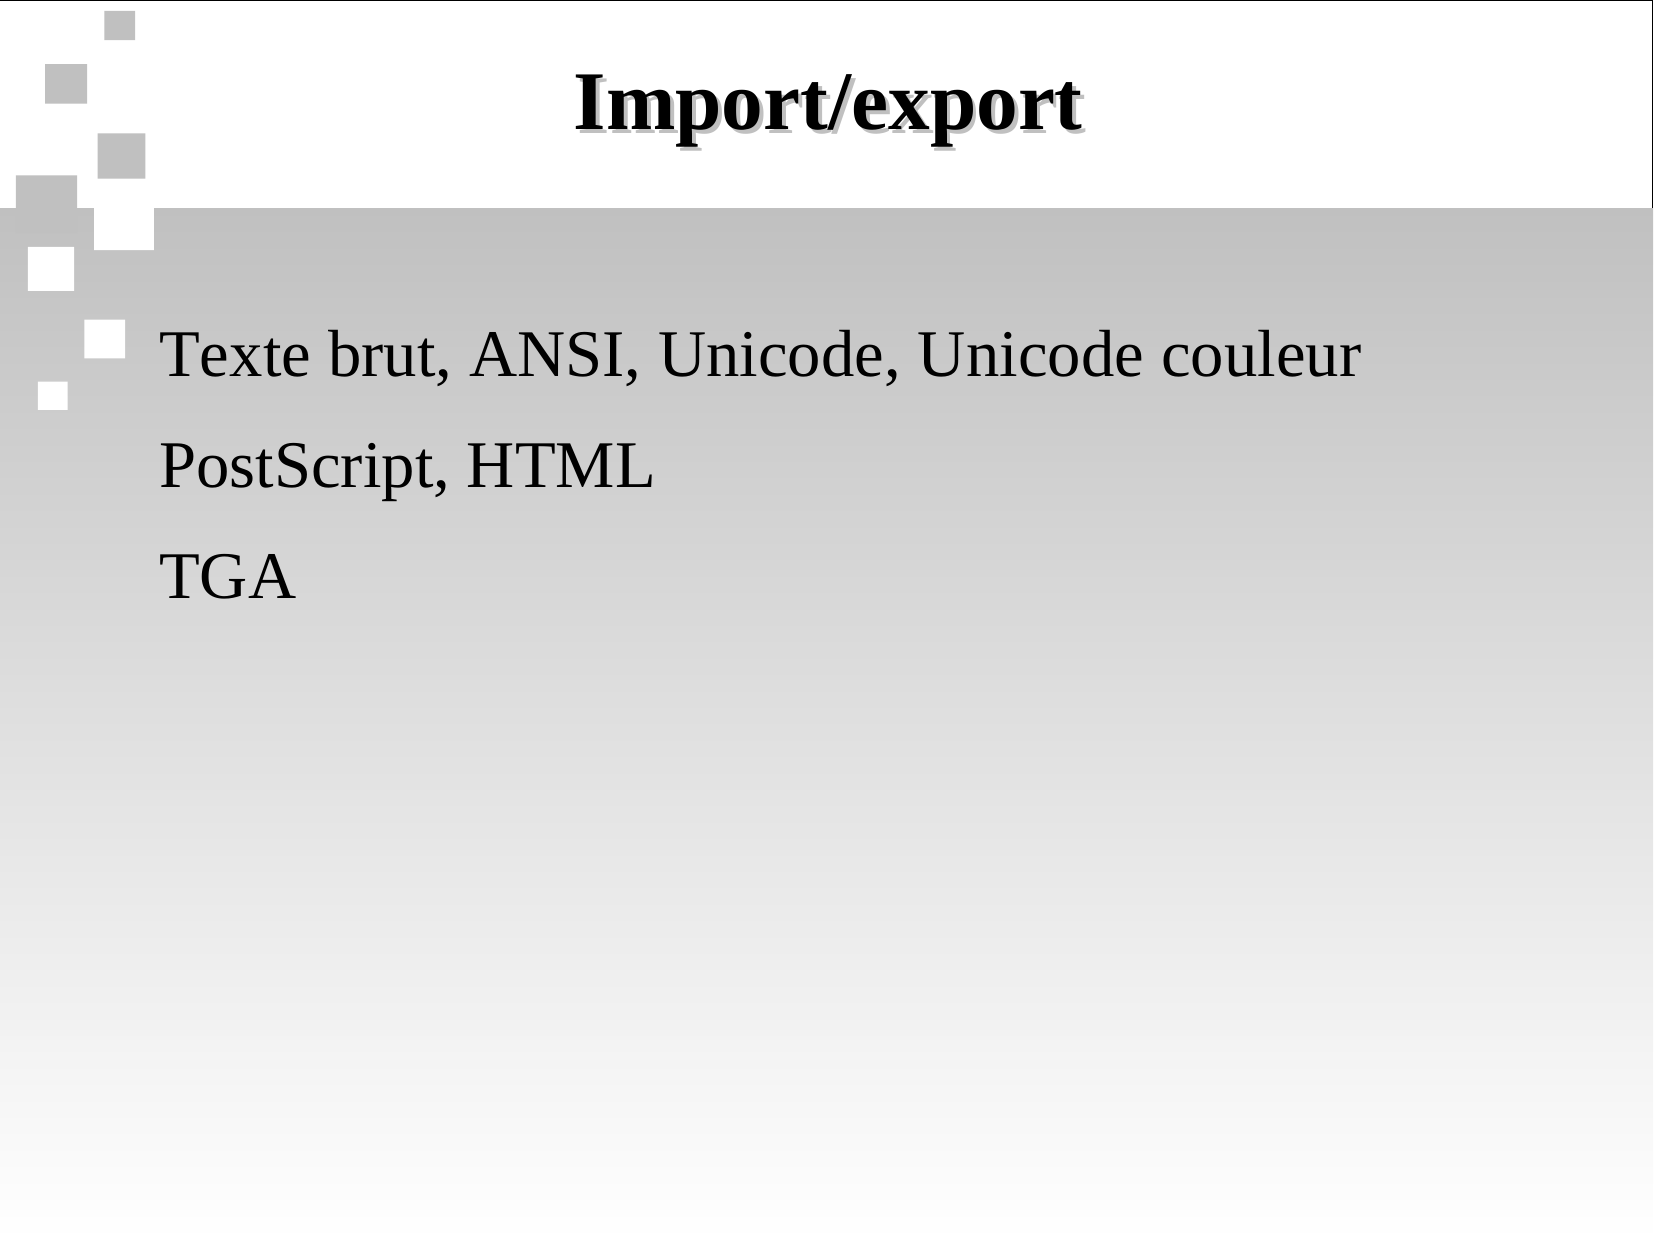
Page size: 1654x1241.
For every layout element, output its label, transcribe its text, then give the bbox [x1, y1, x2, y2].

title Import/export [90, 0, 1567, 204]
list Texte brut, ANSI, Unicode, Unicode couleur PostScript, HTML TGA [141, 279, 1532, 1183]
